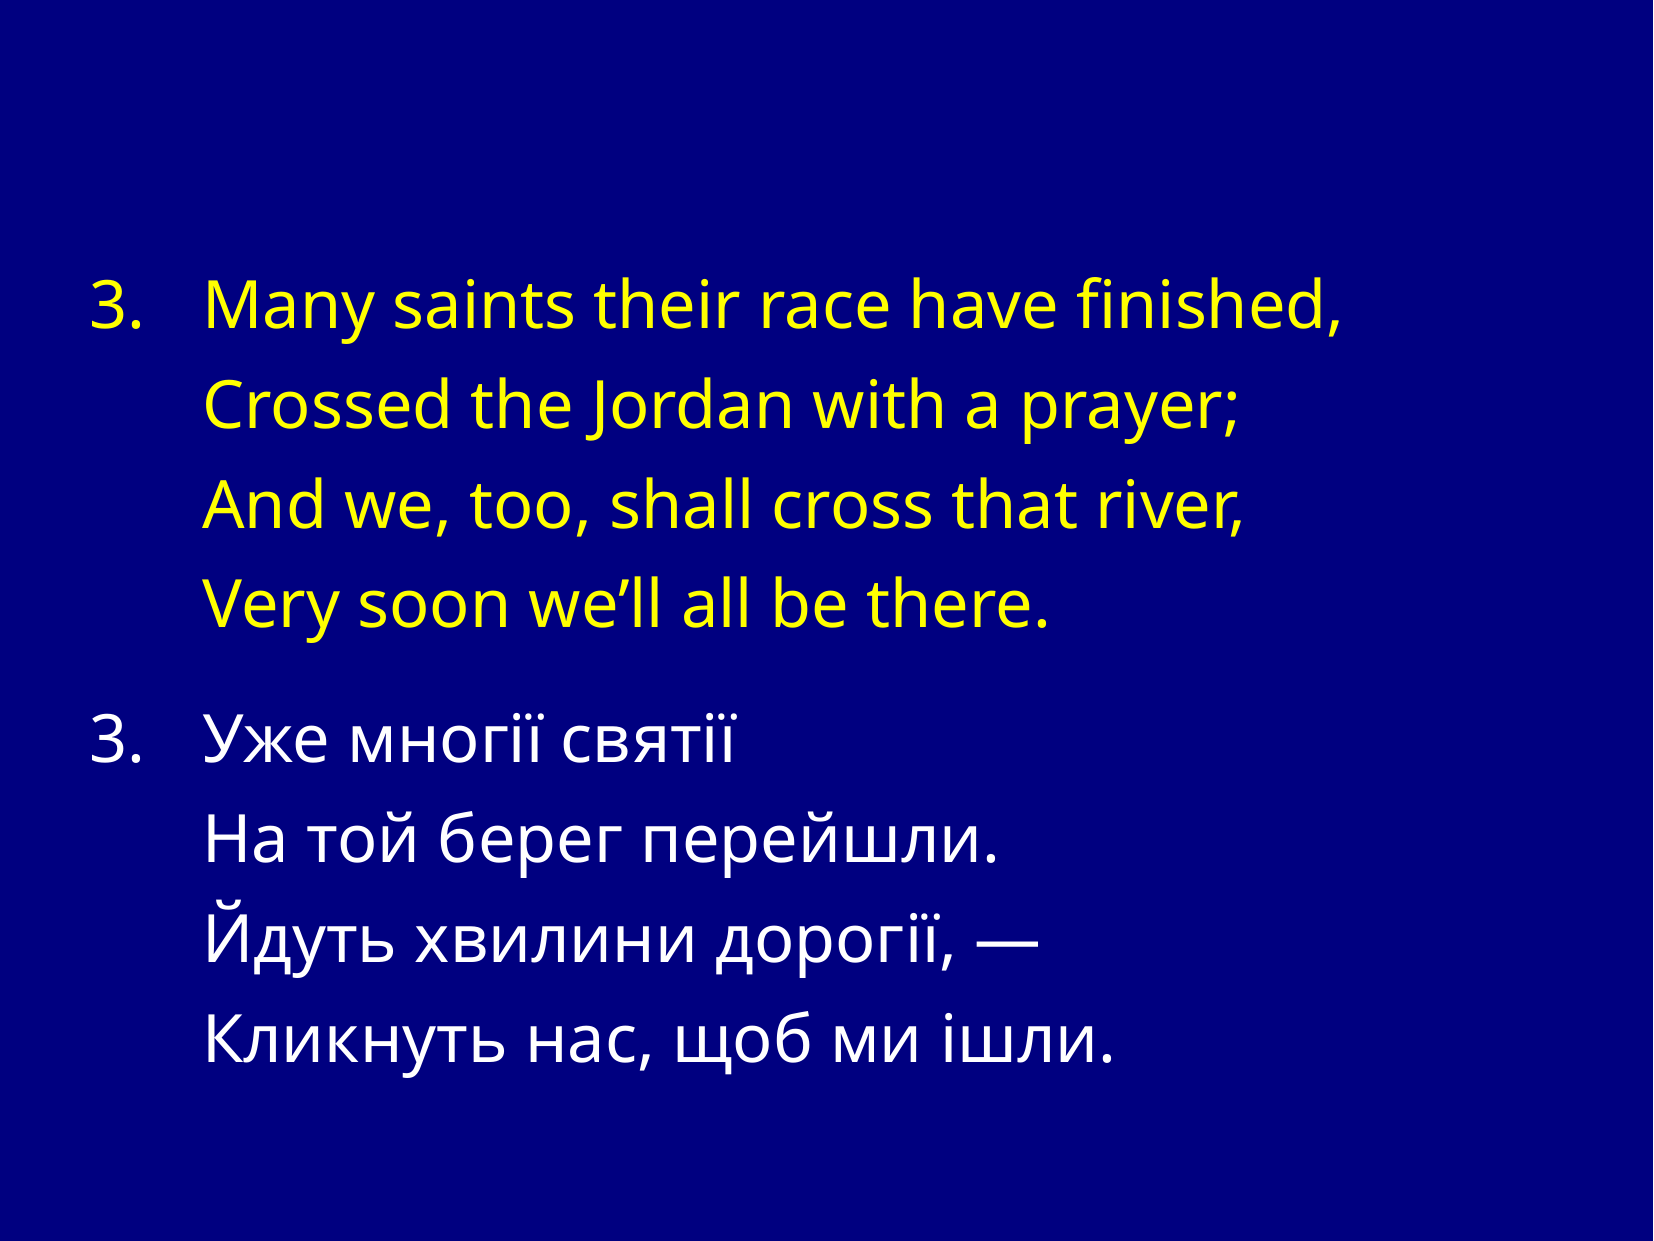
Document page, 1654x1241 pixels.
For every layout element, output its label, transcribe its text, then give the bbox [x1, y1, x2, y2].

text_box 3. Уже многії святії На той берег перейшли. Йдуть хвилини дорогії, ― Кликнуть нас, щоб ми ішли. [75, 675, 1576, 1163]
text_box 3. Many saints their race have finished, Crossed the Jordan with a prayer; And we, too, shall cross that river, Very soon we’ll all be there. [75, 150, 1576, 638]
